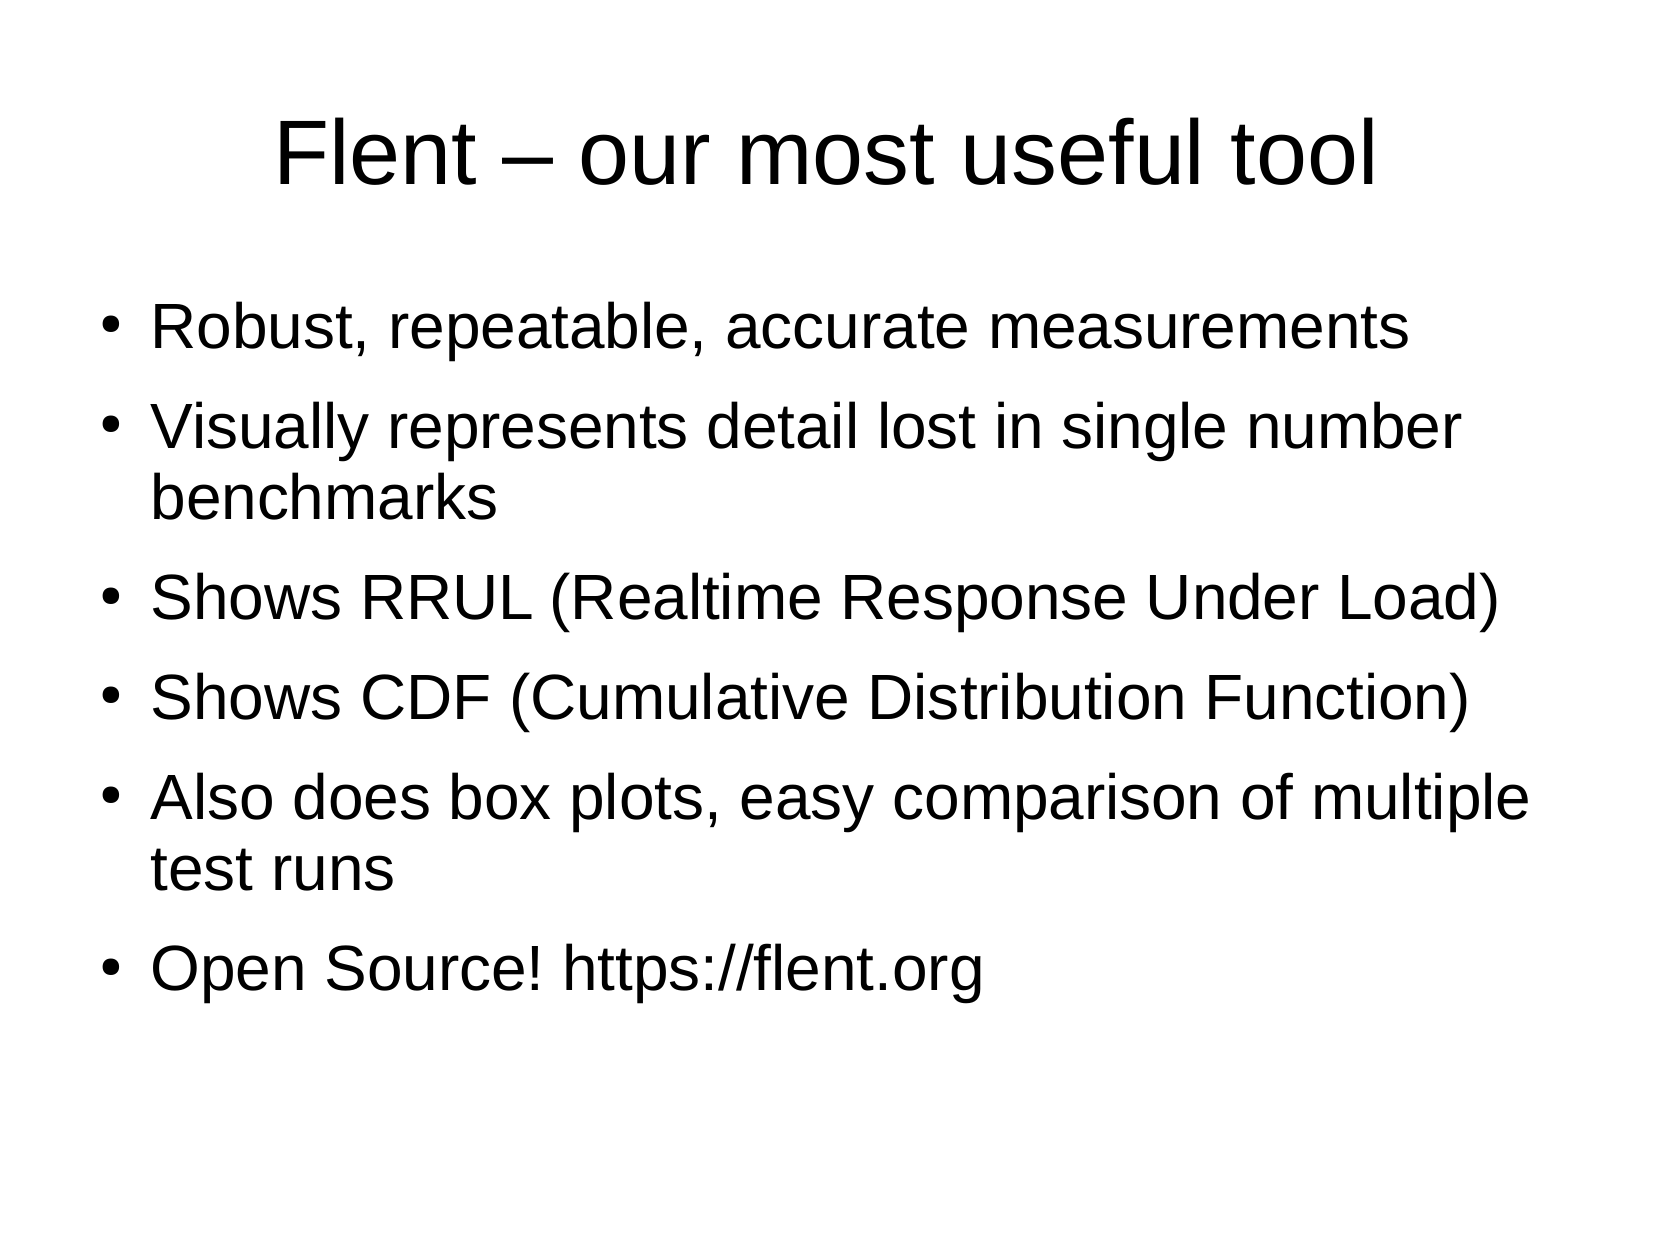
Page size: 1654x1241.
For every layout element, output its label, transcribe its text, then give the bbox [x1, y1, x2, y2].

list Robust, repeatable, accurate measurements Visually represents detail lost in single number benchmarks Shows RRUL (Realtime Response Under Load) Shows CDF (Cumulative Distribution Function) Also does box plots, easy comparison of multiple test runs Open Source! https://flent.org [82, 290, 1571, 1010]
title Flent – our most useful tool [82, 49, 1571, 257]
